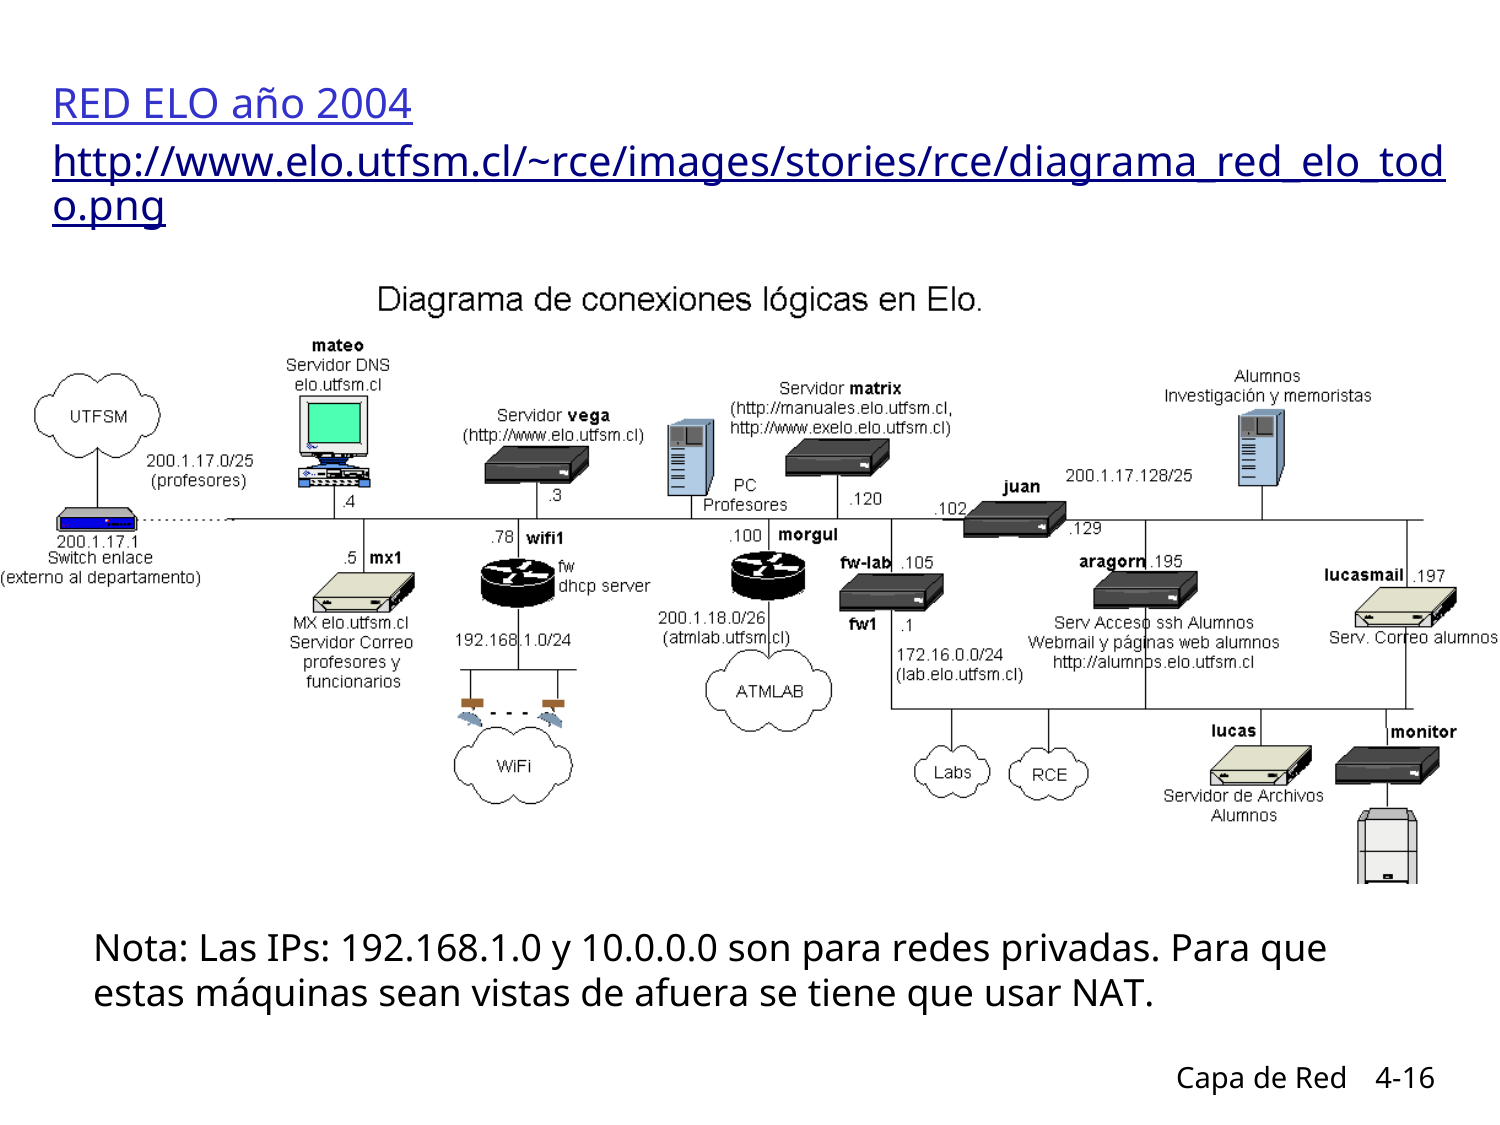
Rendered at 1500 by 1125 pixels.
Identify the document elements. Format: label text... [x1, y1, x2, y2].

picture [0, 279, 1500, 884]
title RED ELO año 2004 http://www.elo.utfsm.cl/~rce/images/stories/rce/diagrama_red_elo_todo.png [37, 37, 1463, 226]
text_box Nota: Las IPs: 192.168.1.0 y 10.0.0.0 son para redes privadas. Para que estas máquinas sean vistas de afuera se tiene que usar NAT. [78, 916, 1354, 1022]
